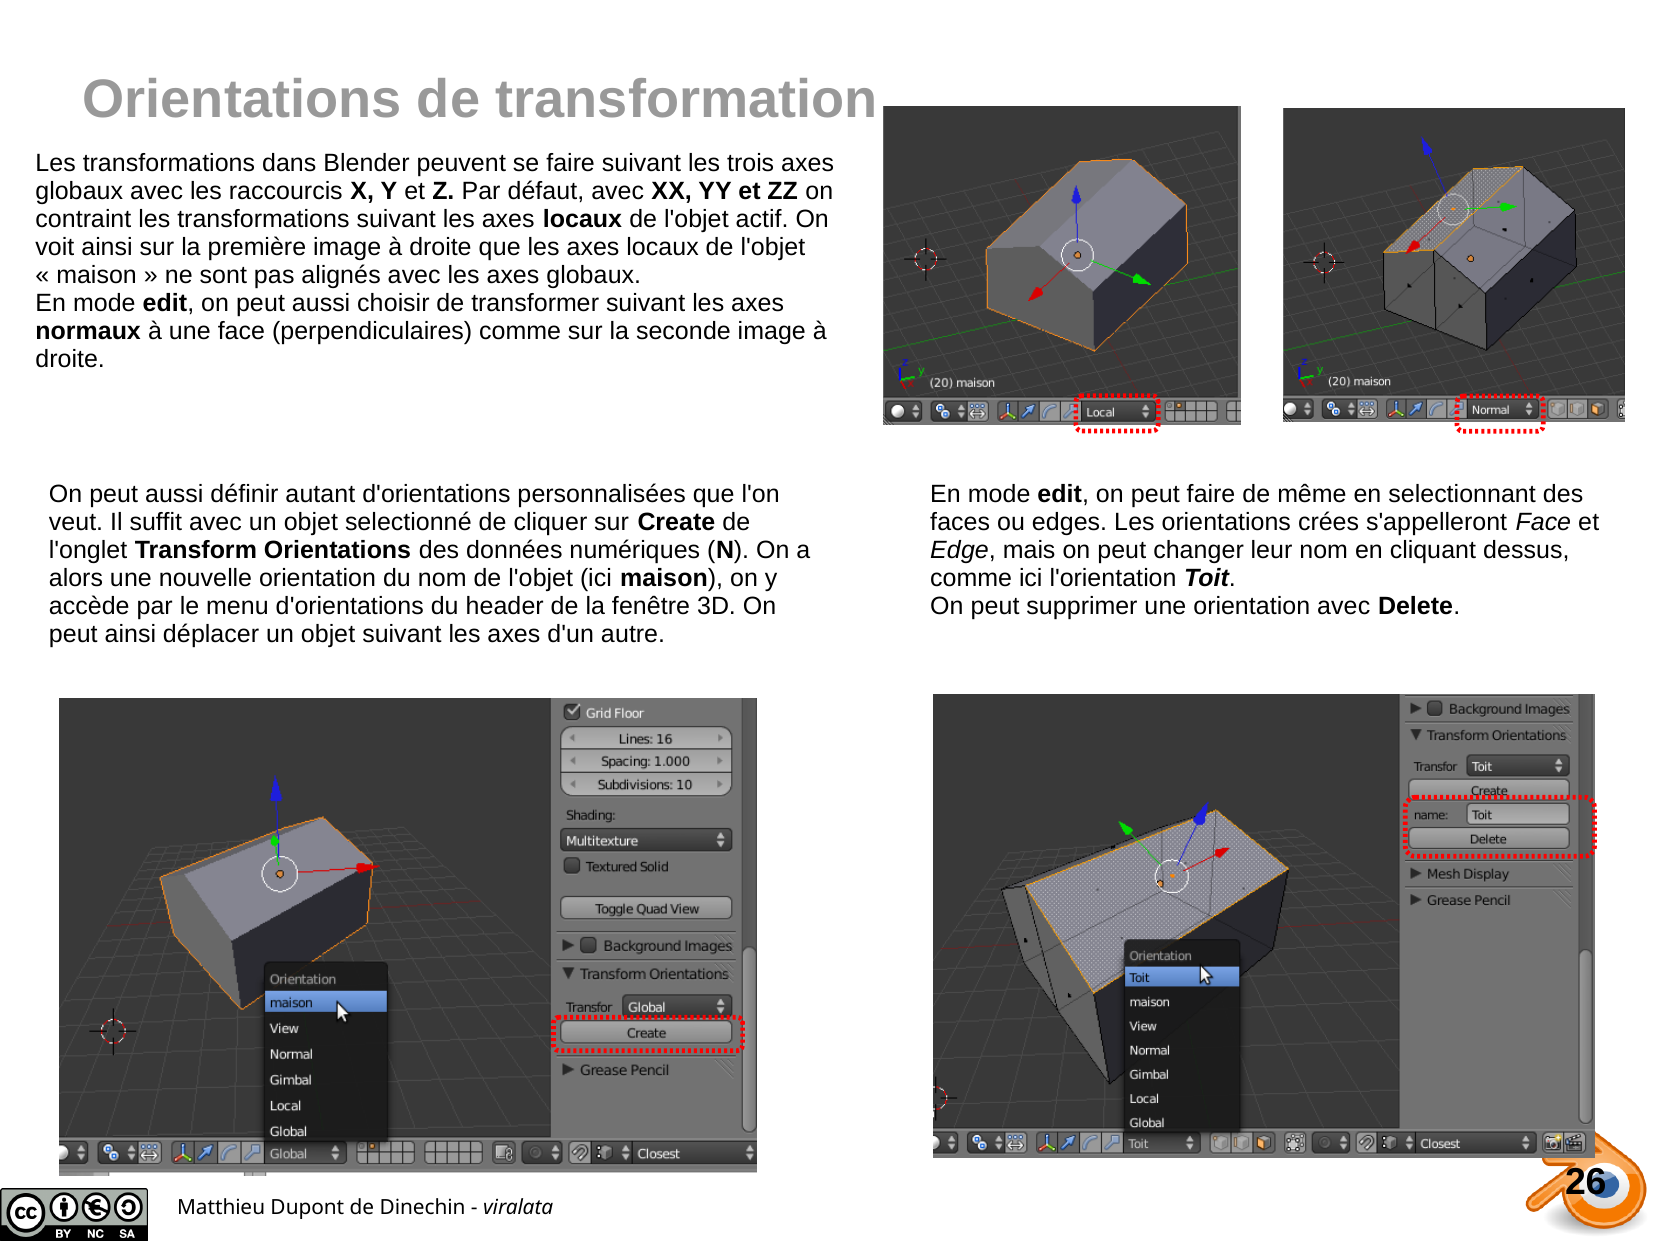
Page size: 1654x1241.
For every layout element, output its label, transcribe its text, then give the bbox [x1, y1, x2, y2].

picture [1283, 108, 1625, 422]
picture [883, 106, 1241, 425]
picture [933, 708, 1648, 1241]
text_box On peut aussi définir autant d'orientations personnalisées que l'on veut. Il suffit avec un objet selectionné de cliquer sur Create de l'onglet Transform Orientations des données numériques (N). On a alors une nouvelle orientation du nom de l'objet (ici maison), on y accède par le menu d'orientations du header de la fenêtre 3D. On peut ainsi déplacer un objet suivant les axes d'un autre. [34, 472, 827, 705]
text_box Les transformations dans Blender peuvent se faire suivant les trois axes globaux avec les raccourcis X, Y et Z. Par défaut, avec XX, YY et ZZ on contraint les transformations suivant les axes locaux de l'objet actif. On voit ainsi sur la première image à droite que les axes locaux de l'objet « maison » ne sont pas alignés avec les axes globaux. En mode edit, on peut aussi choisir de transformer suivant les axes normaux à une face (perpendiculaires) comme sur la seconde image à droite. [20, 141, 883, 411]
title Orientations de transformation [82, 56, 1565, 141]
text_box En mode edit, on peut faire de même en selectionnant des faces ou edges. Les orientations crées s'appelleront Face et Edge, mais on peut changer leur nom en cliquant dessus, comme ici l'orientation Toit. On peut supprimer une orientation avec Delete. [915, 472, 1649, 708]
picture [0, 1188, 148, 1241]
picture [59, 698, 757, 1176]
